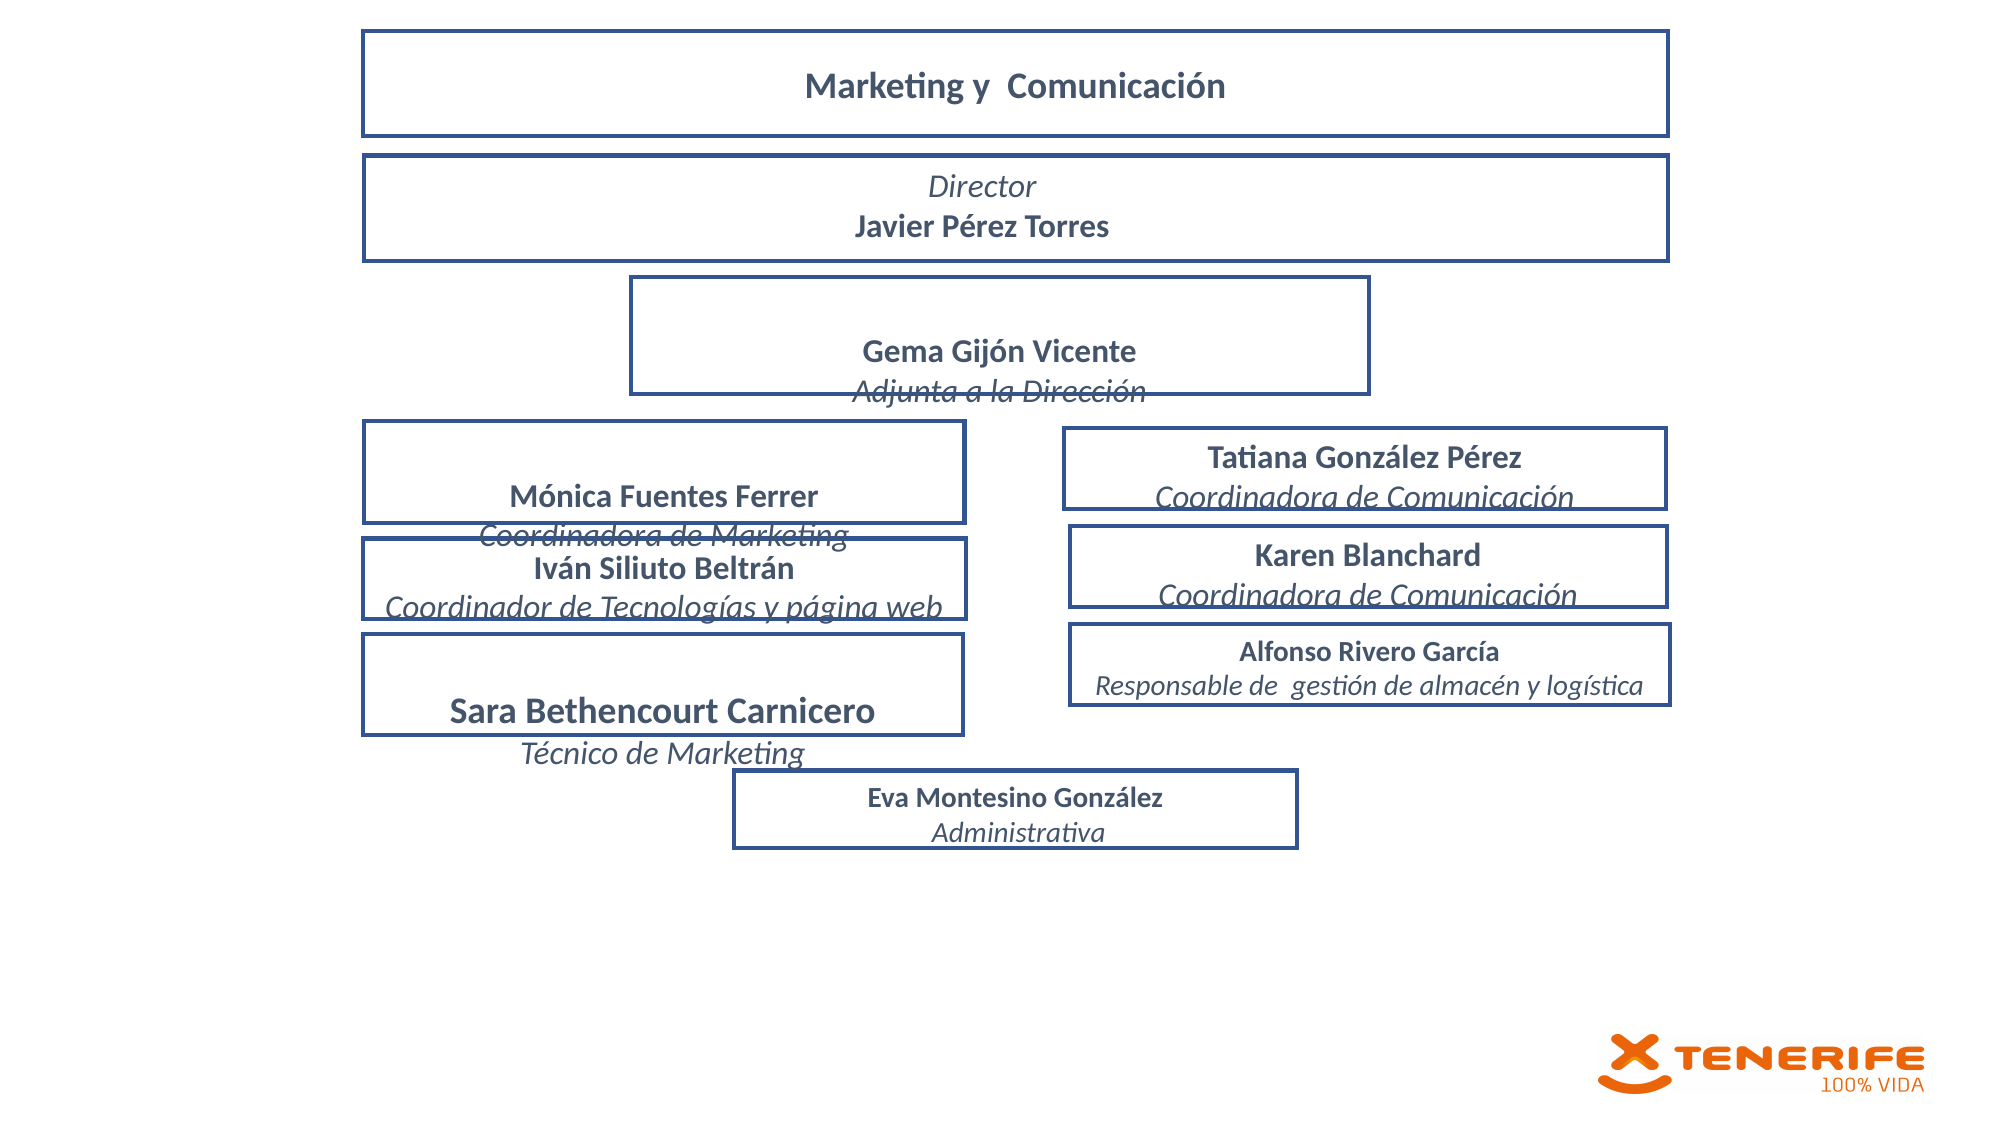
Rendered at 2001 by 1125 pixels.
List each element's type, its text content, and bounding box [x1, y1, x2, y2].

text_box Tatiana González Pérez Coordinadora de Comunicación [1064, 428, 1666, 509]
text_box Eva Montesino González Administrativa [734, 770, 1297, 848]
text_box Alfonso Rivero García Responsable de gestión de almacén y logística [1070, 624, 1670, 705]
text_box Gema Gijón Vicente Adjunta a la Dirección [631, 277, 1369, 394]
text_box Director Javier Pérez Torres [646, 157, 1319, 252]
text_box Marketing y Comunicación [363, 31, 1668, 136]
text_box Sara Bethencourt Carnicero Técnico de Marketing [363, 634, 963, 735]
text_box Karen Blanchard Coordinadora de Comunicación [1070, 526, 1667, 607]
text_box Mónica Fuentes Ferrer Coordinadora de Marketing [364, 421, 964, 523]
text_box Iván Siliuto Beltrán Coordinador de Tecnologías y página web [363, 538, 966, 619]
